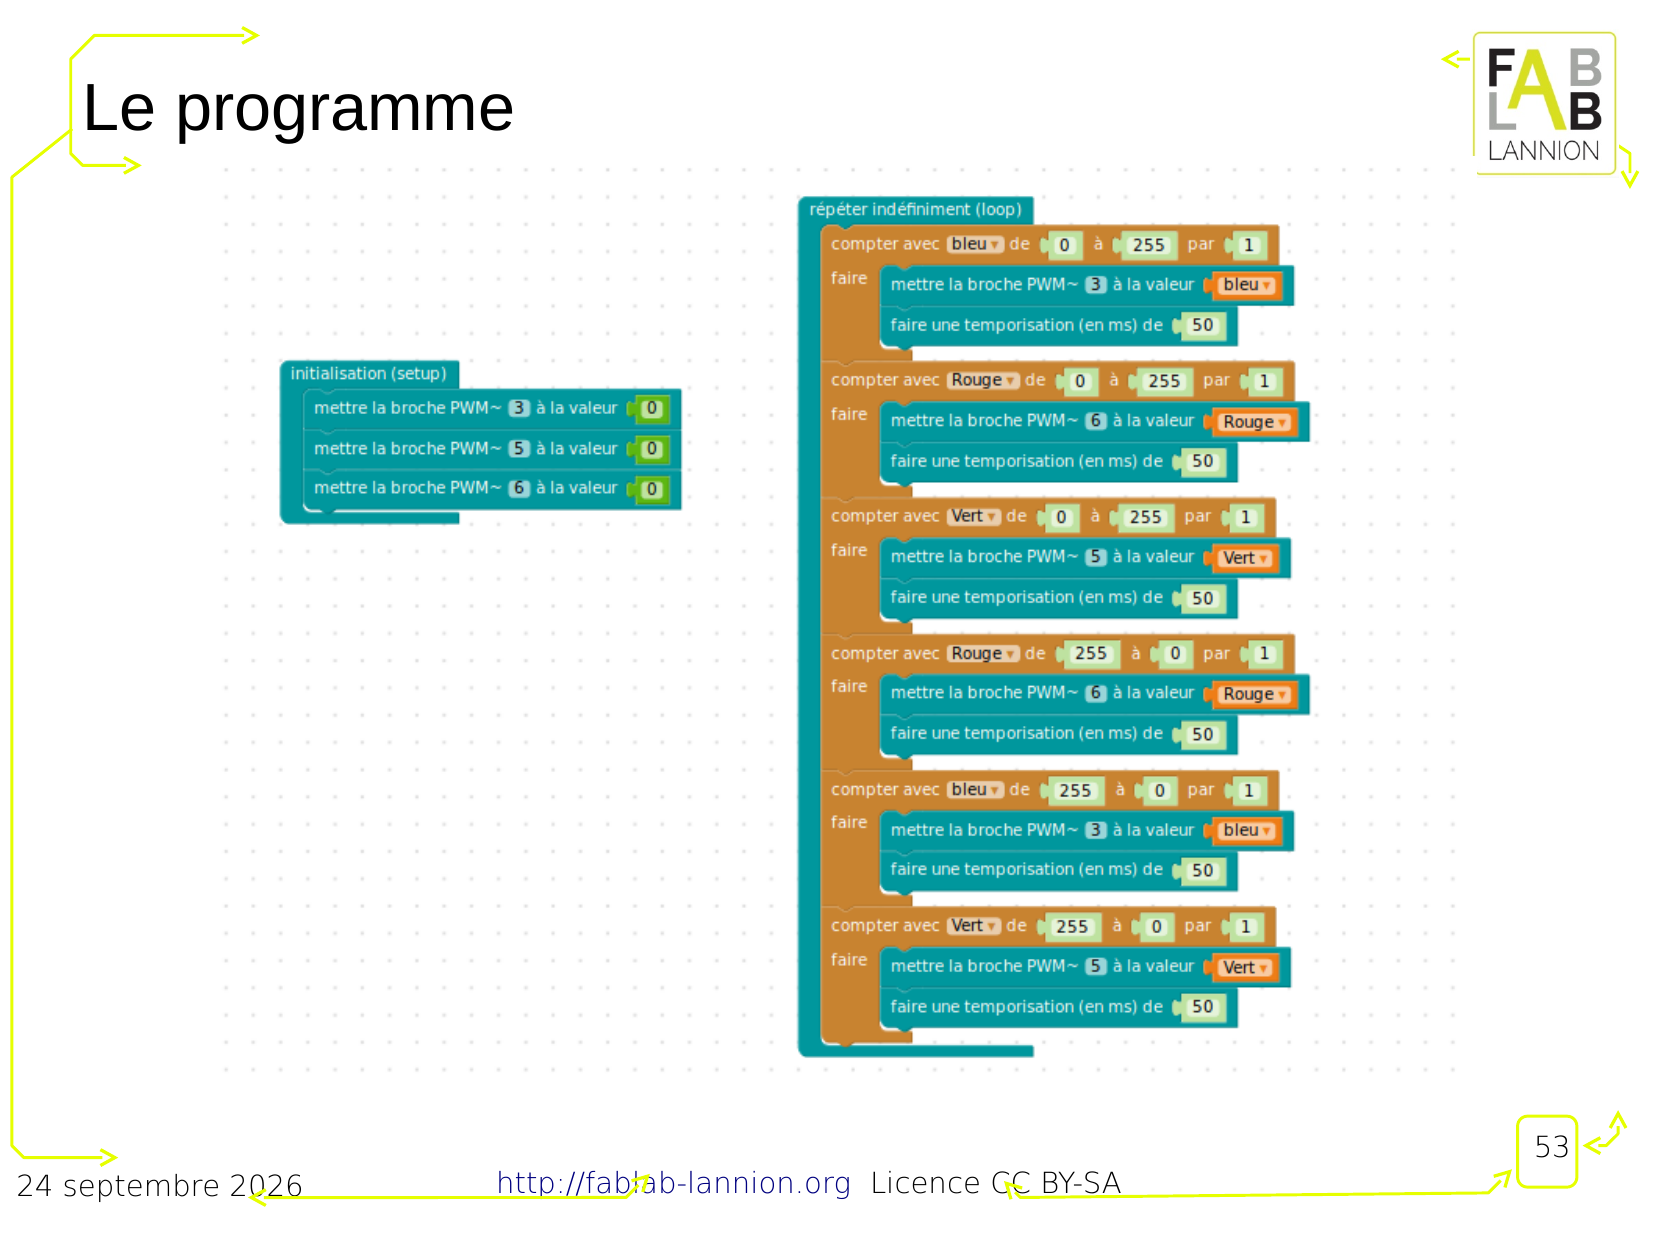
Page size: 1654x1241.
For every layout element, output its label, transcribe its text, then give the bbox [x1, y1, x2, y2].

title Le programme [82, 49, 1441, 166]
picture [211, 29, 1619, 1094]
